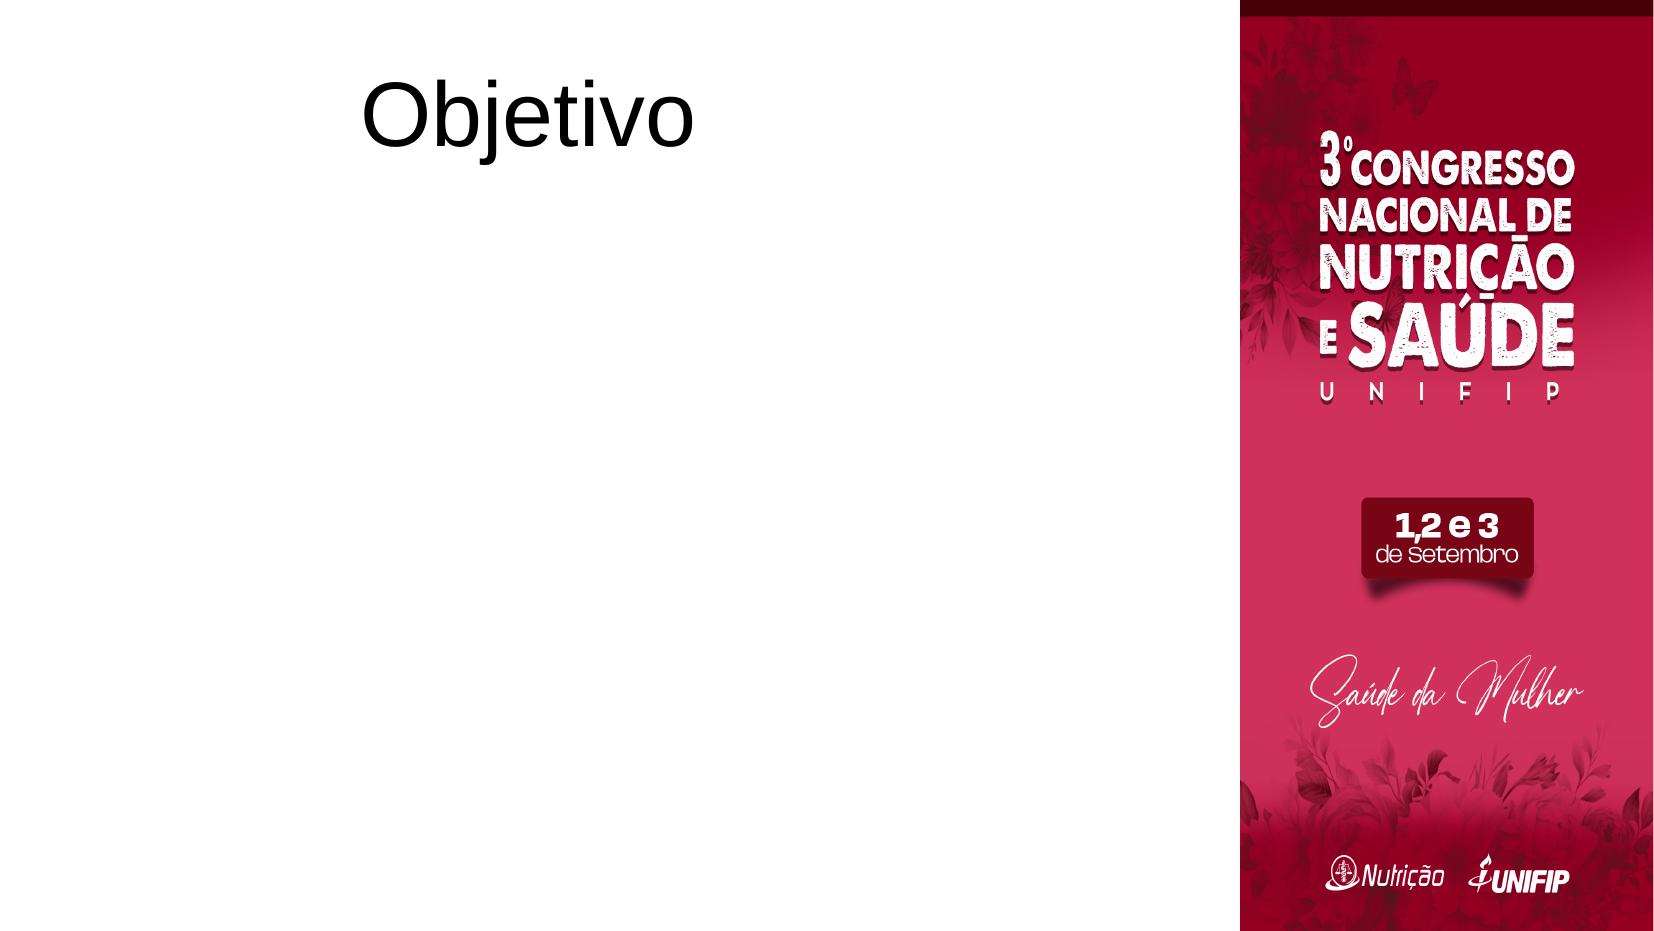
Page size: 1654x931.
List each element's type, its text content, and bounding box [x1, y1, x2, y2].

picture [1240, 0, 1654, 931]
title Objetivo [82, 37, 975, 193]
